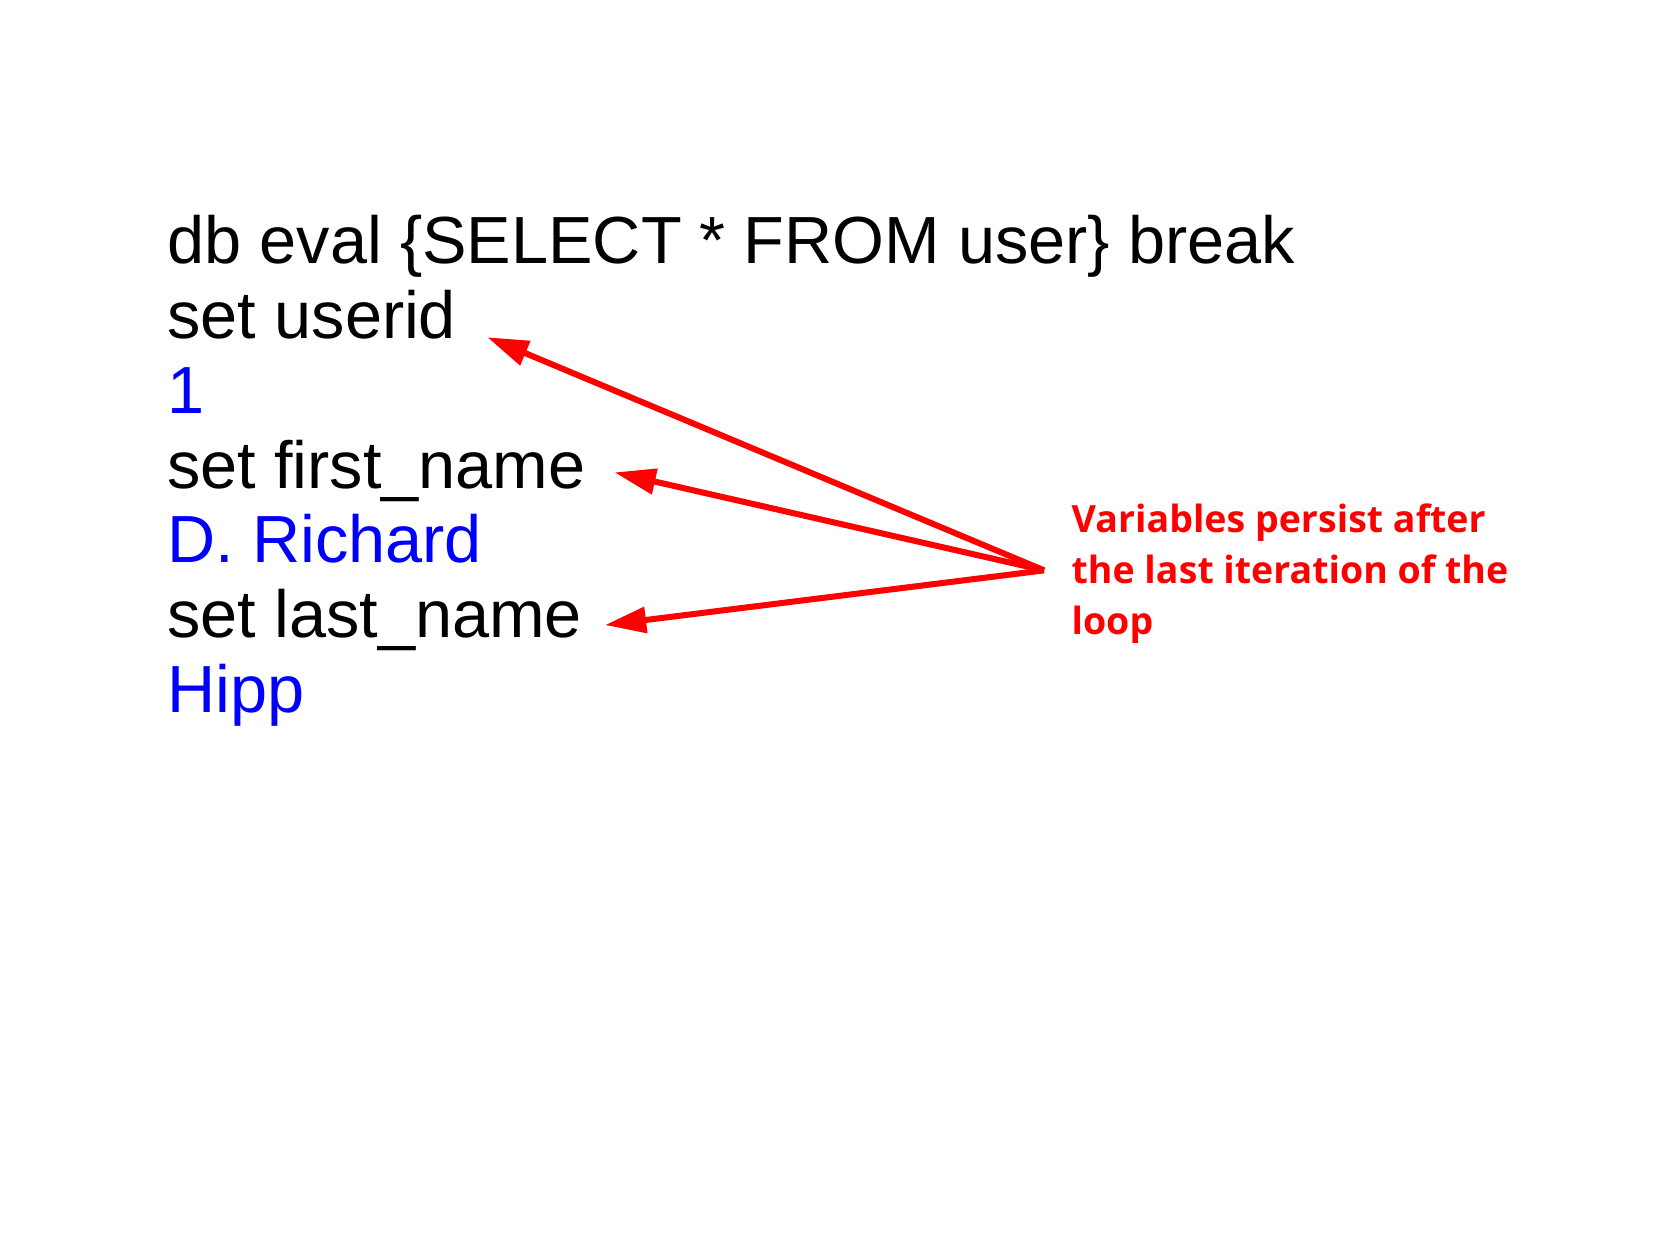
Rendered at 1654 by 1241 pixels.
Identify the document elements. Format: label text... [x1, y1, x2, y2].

text_box db eval {SELECT * FROM user} break set userid 1 set first_name D. Richard set last_name Hipp [152, 196, 1312, 749]
text_box Variables persist after the last iteration of the loop [1056, 485, 1535, 668]
